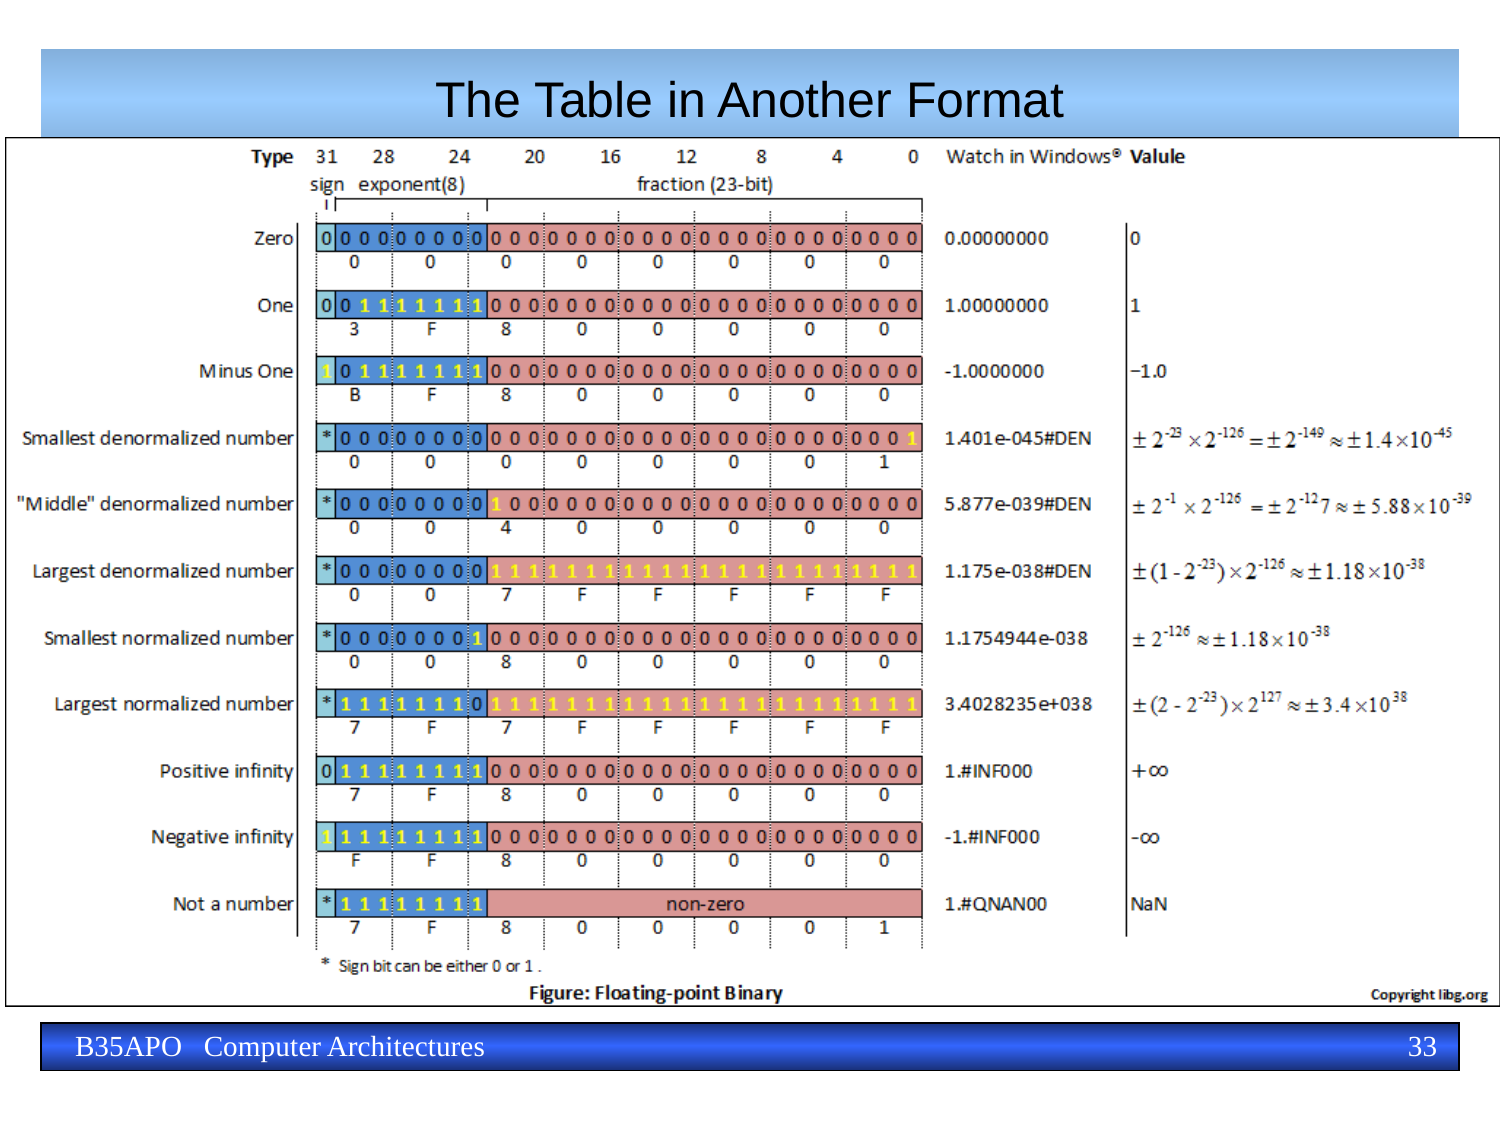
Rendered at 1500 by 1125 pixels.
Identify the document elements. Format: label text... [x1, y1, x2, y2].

picture [5, 137, 1500, 1007]
title The Table in Another Format [41, 49, 1459, 137]
